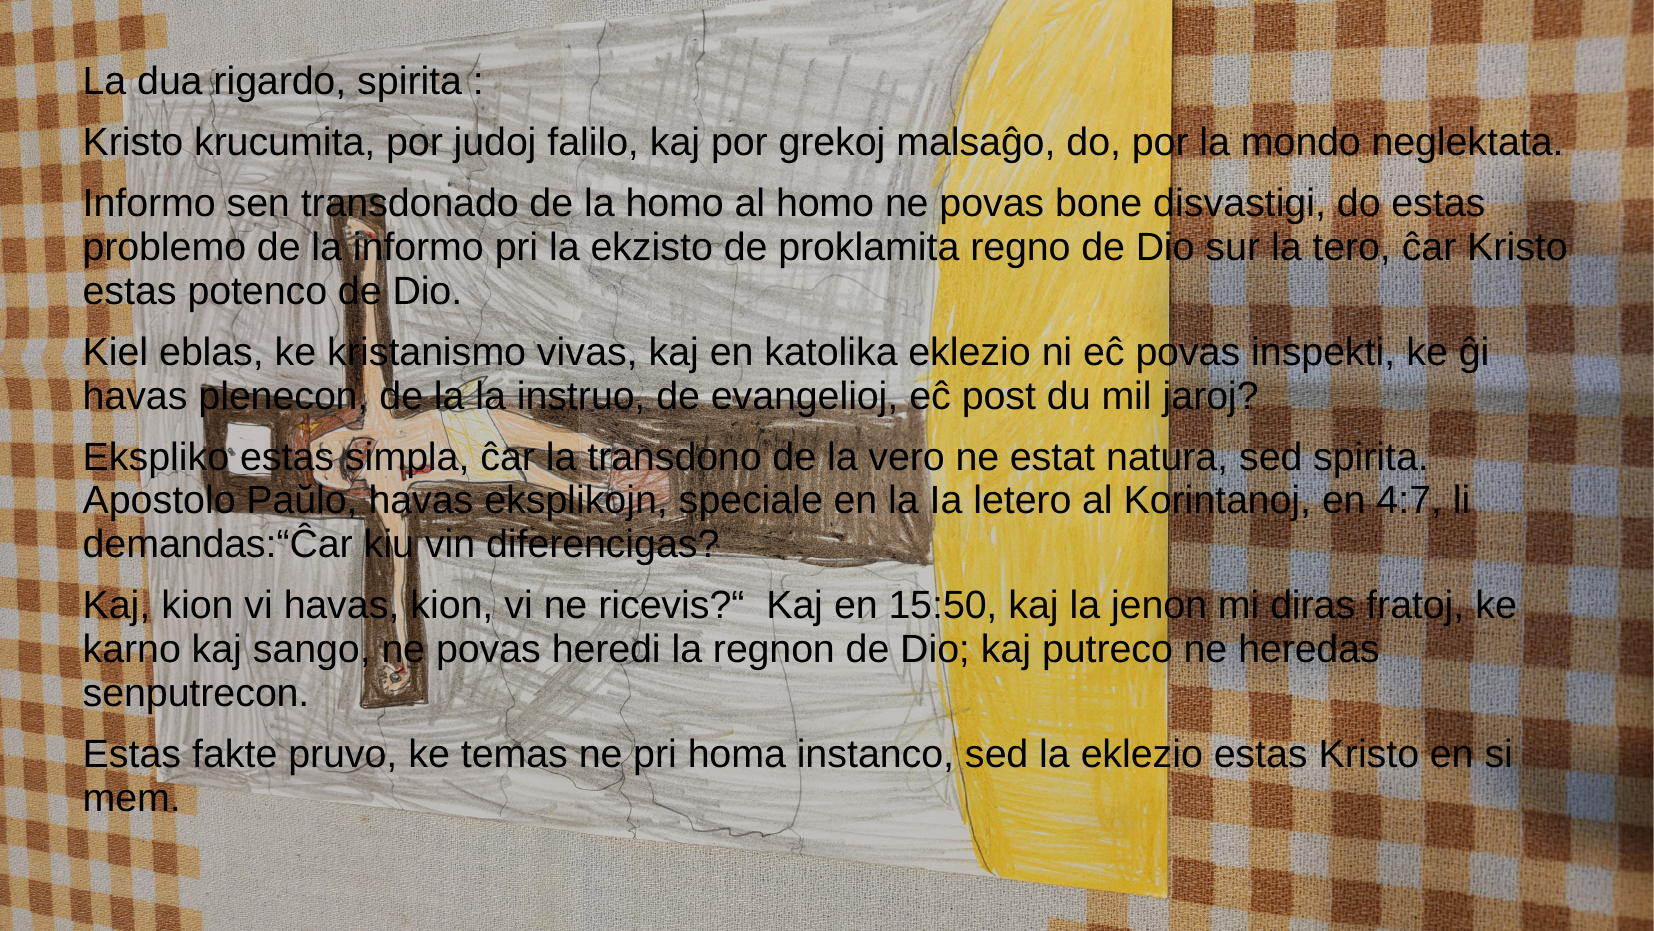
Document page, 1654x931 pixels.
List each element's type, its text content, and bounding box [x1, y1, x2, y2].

picture [0, 0, 1654, 931]
list La dua rigardo, spirita : Kristo krucumita, por judoj falilo, kaj por grekoj malsaĝo, do, por la mondo neglektata. Informo sen transdonado de la homo al homo ne povas bone disvastigi, do estas problemo de la informo pri la ekzisto de proklamita regno de Dio sur la tero, ĉar Kristo estas potenco de Dio. Kiel eblas, ke kristanismo vivas, kaj en katolika eklezio ni eĉ povas inspekti, ke ĝi havas plenecon, de la la instruo, de evangelioj, eĉ post du mil jaroj? Ekspliko estas simpla, ĉar la transdono de la vero ne estat natura, sed spirita. Apostolo Paŭlo, havas eksplikojn, speciale en la Ia letero al Korintanoj, en 4:7, li demandas:“Ĉar kiu vin diferencigas? Kaj, kion vi havas, kion, vi ne ricevis?“ Kaj en 15:50, kaj la jenon mi diras fratoj, ke karno kaj sango, ne povas heredi la regnon de Dio; kaj putreco ne heredas senputrecon. Estas fakte pruvo, ke temas ne pri homa instanco, sed la eklezio estas Kristo en si mem. [82, 58, 1571, 857]
